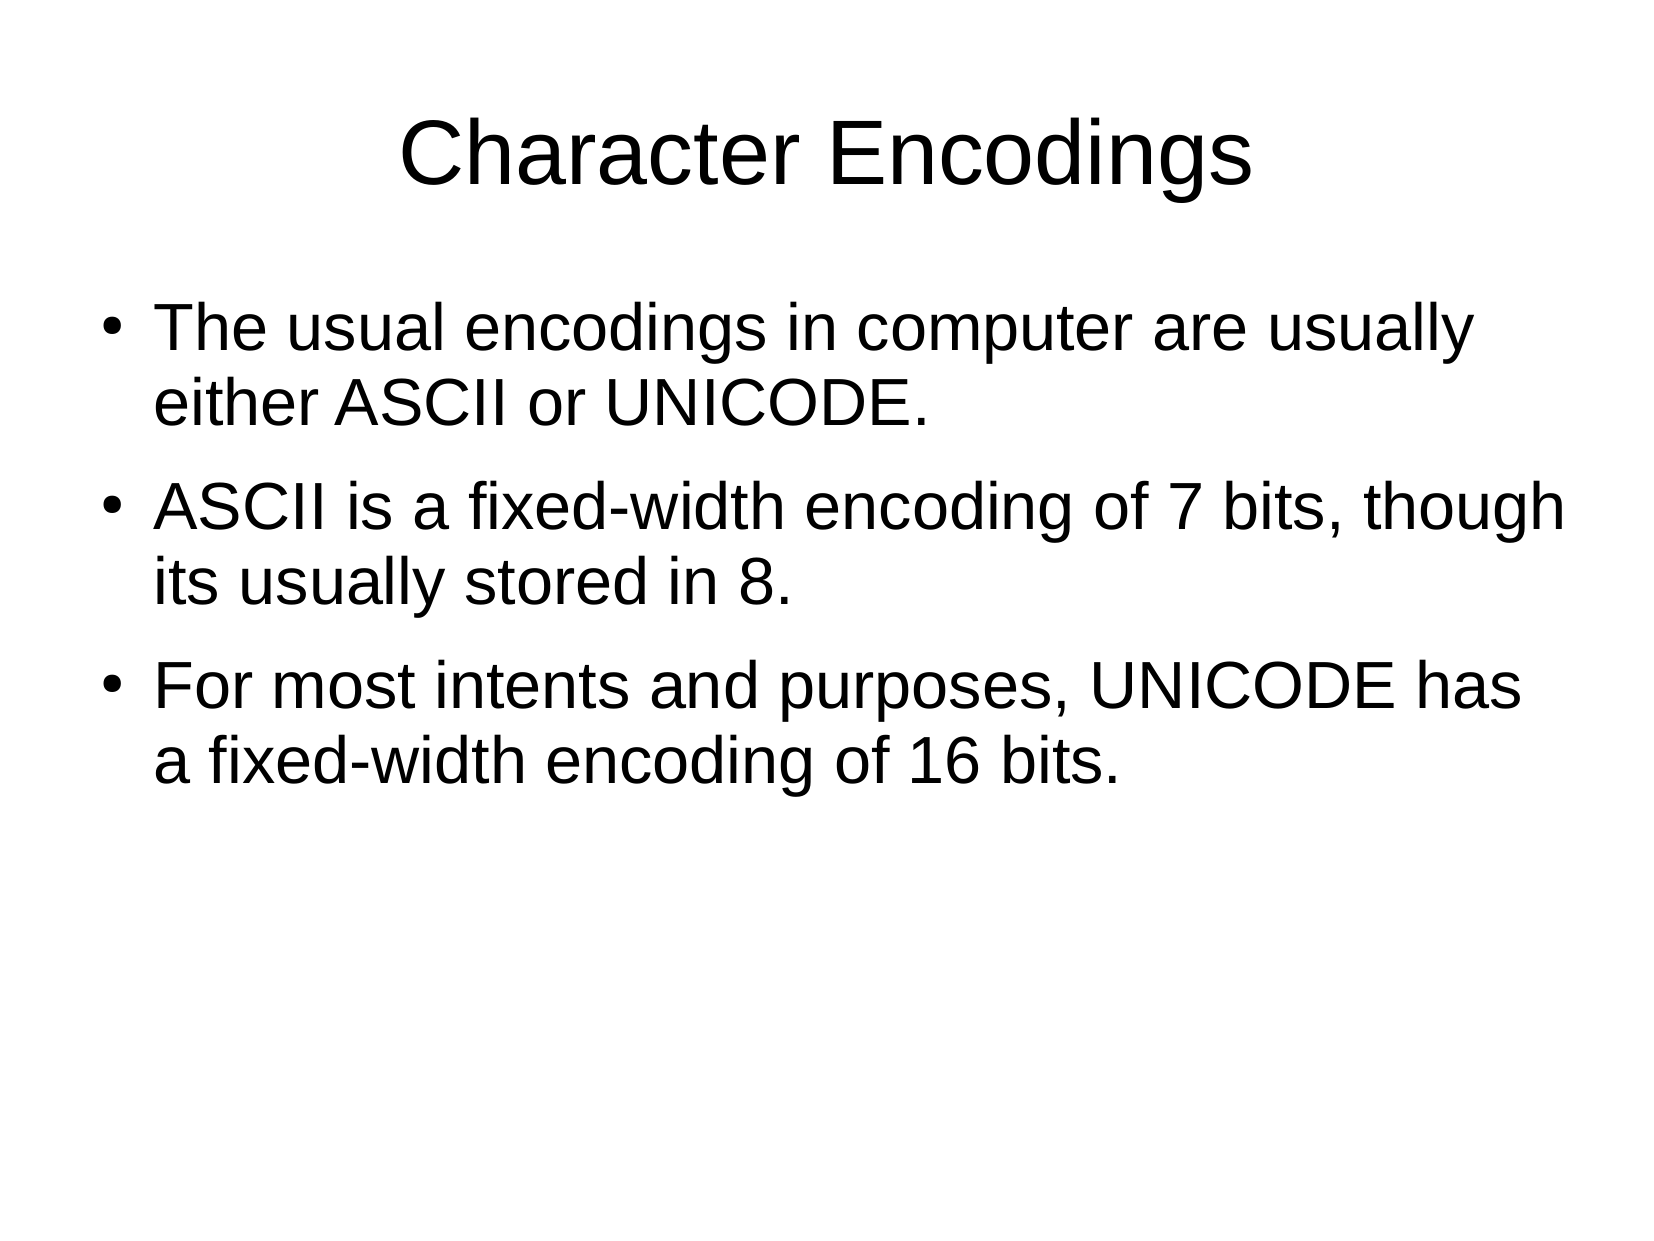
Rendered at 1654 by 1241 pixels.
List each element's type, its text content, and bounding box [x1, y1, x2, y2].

title Character Encodings [82, 56, 1571, 250]
list The usual encodings in computer are usually either ASCII or UNICODE. ASCII is a fixed-width encoding of 7 bits, though its usually stored in 8. For most intents and purposes, UNICODE has a fixed-width encoding of 16 bits. [82, 290, 1571, 1094]
